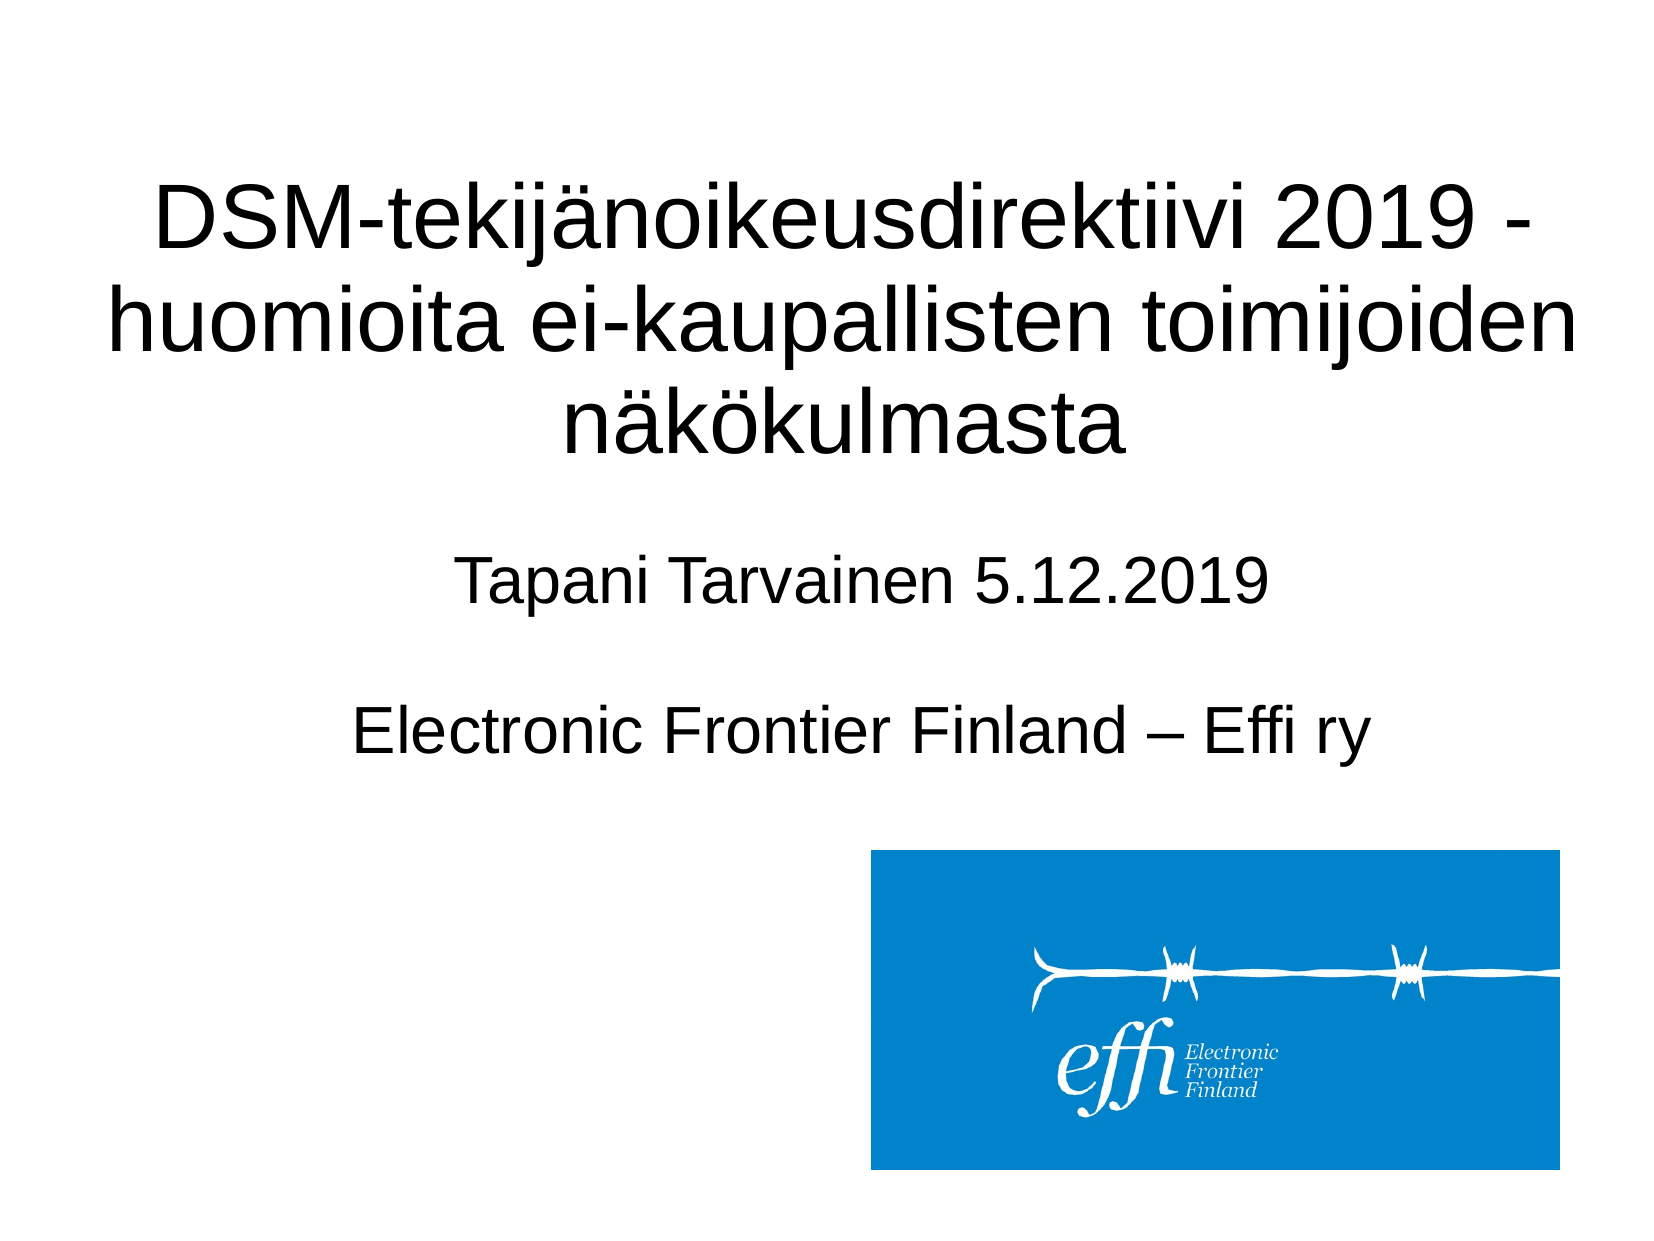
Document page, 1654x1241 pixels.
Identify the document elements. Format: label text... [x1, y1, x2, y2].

subtitle Tapani Tarvainen 5.12.2019 Electronic Frontier Finland – Effi ry [118, 401, 1607, 910]
title DSM-tekijänoikeusdirektiivi 2019 - huomioita ei-kaupallisten toimijoiden näkökulmasta [82, 59, 1607, 580]
picture [871, 850, 1560, 1170]
